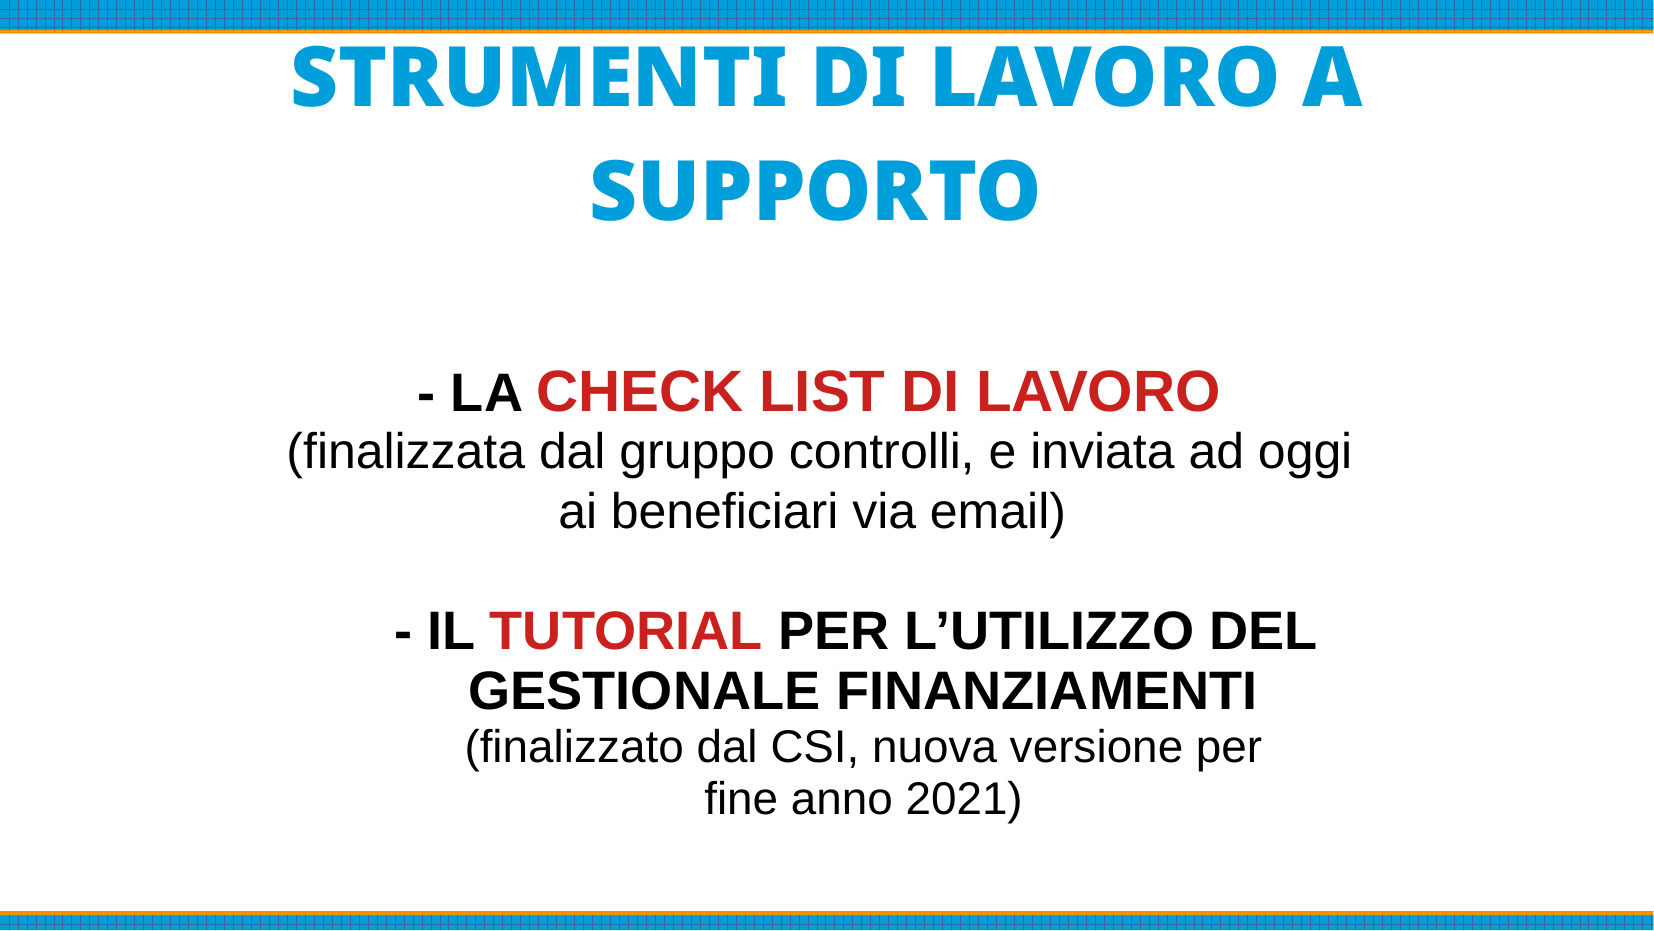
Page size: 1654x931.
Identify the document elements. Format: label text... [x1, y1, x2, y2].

subtitle STRUMENTI DI LAVORO A SUPPORTO - LA CHECK LIST DI LAVORO (finalizzata dal gruppo controlli, e inviata ad oggi ai beneficiari via email) - IL TUTORIAL PER L’UTILIZZO DEL GESTIONALE FINANZIAMENTI (finalizzato dal CSI, nuova versione per fine anno 2021) [88, 44, 1565, 798]
